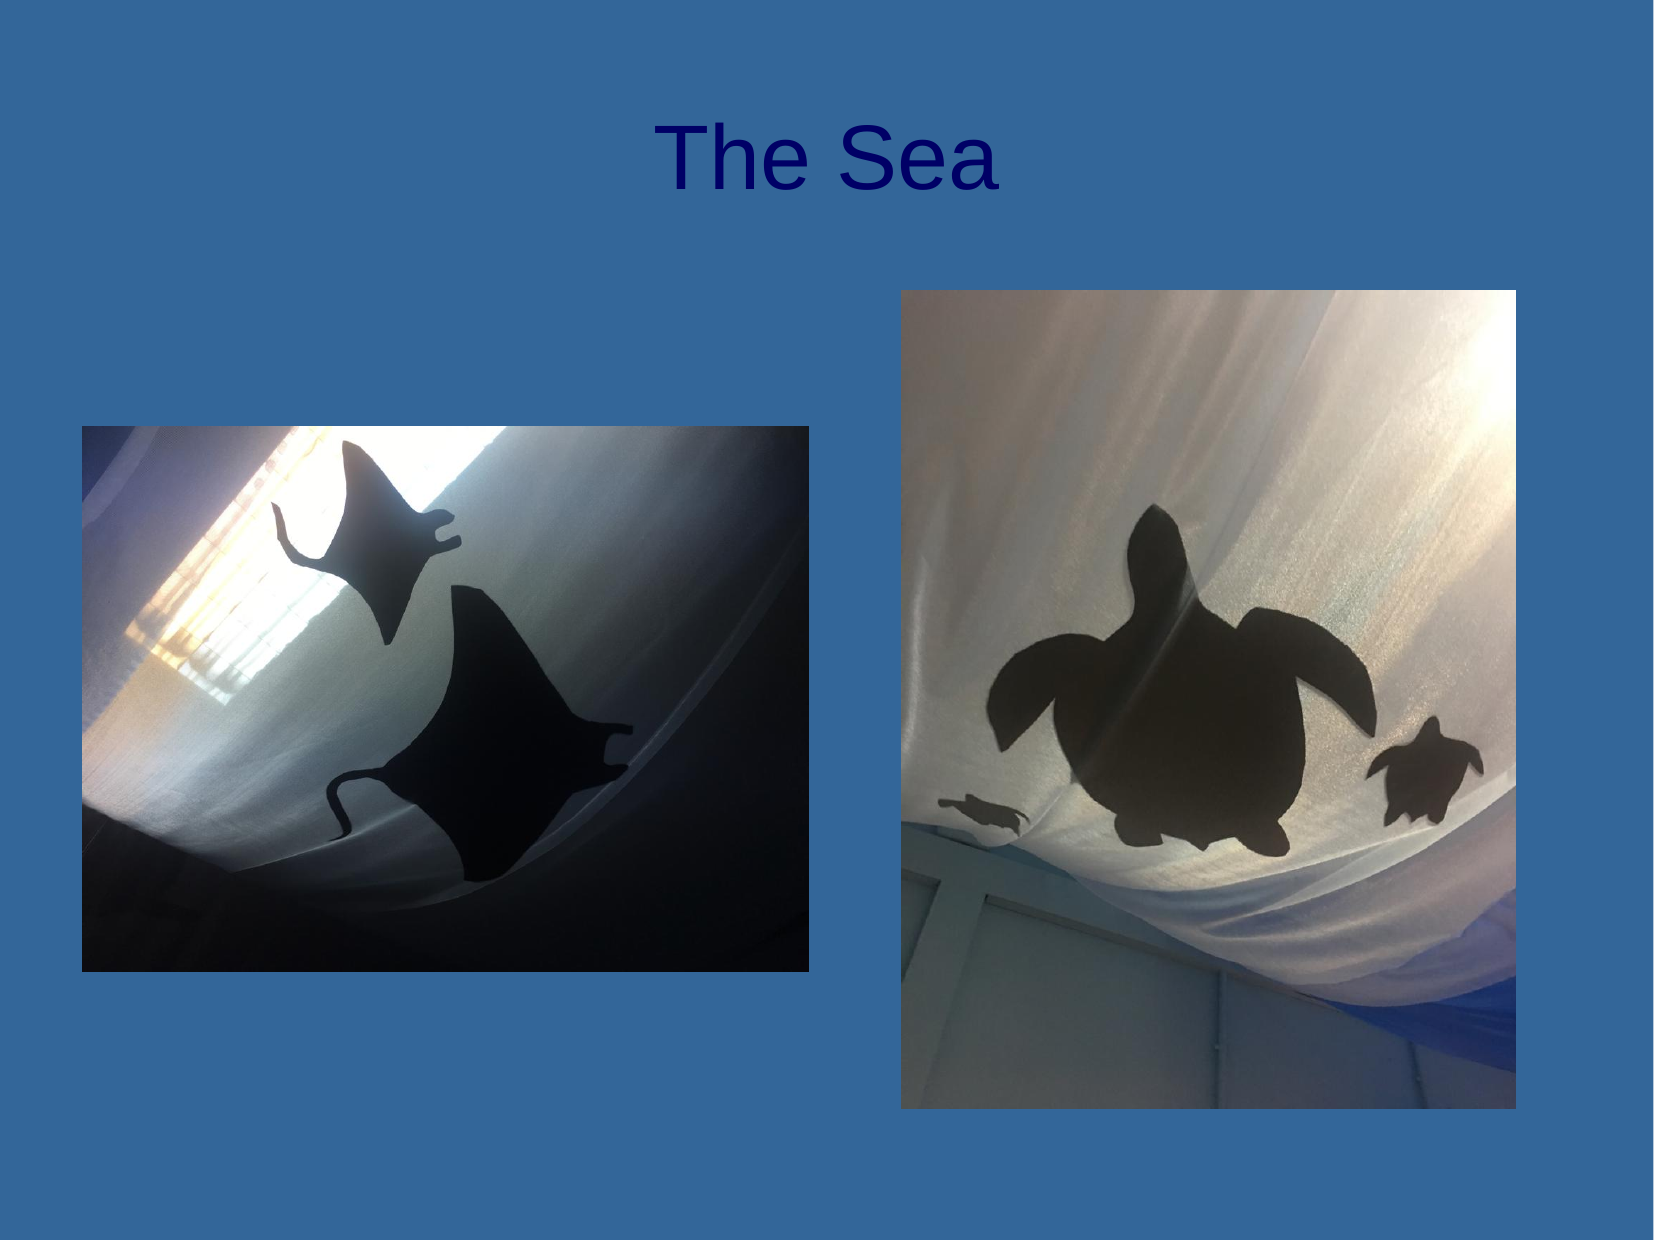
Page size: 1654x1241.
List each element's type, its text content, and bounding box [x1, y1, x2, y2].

picture [82, 426, 809, 972]
picture [901, 290, 1516, 1109]
title The Sea [82, 49, 1571, 257]
